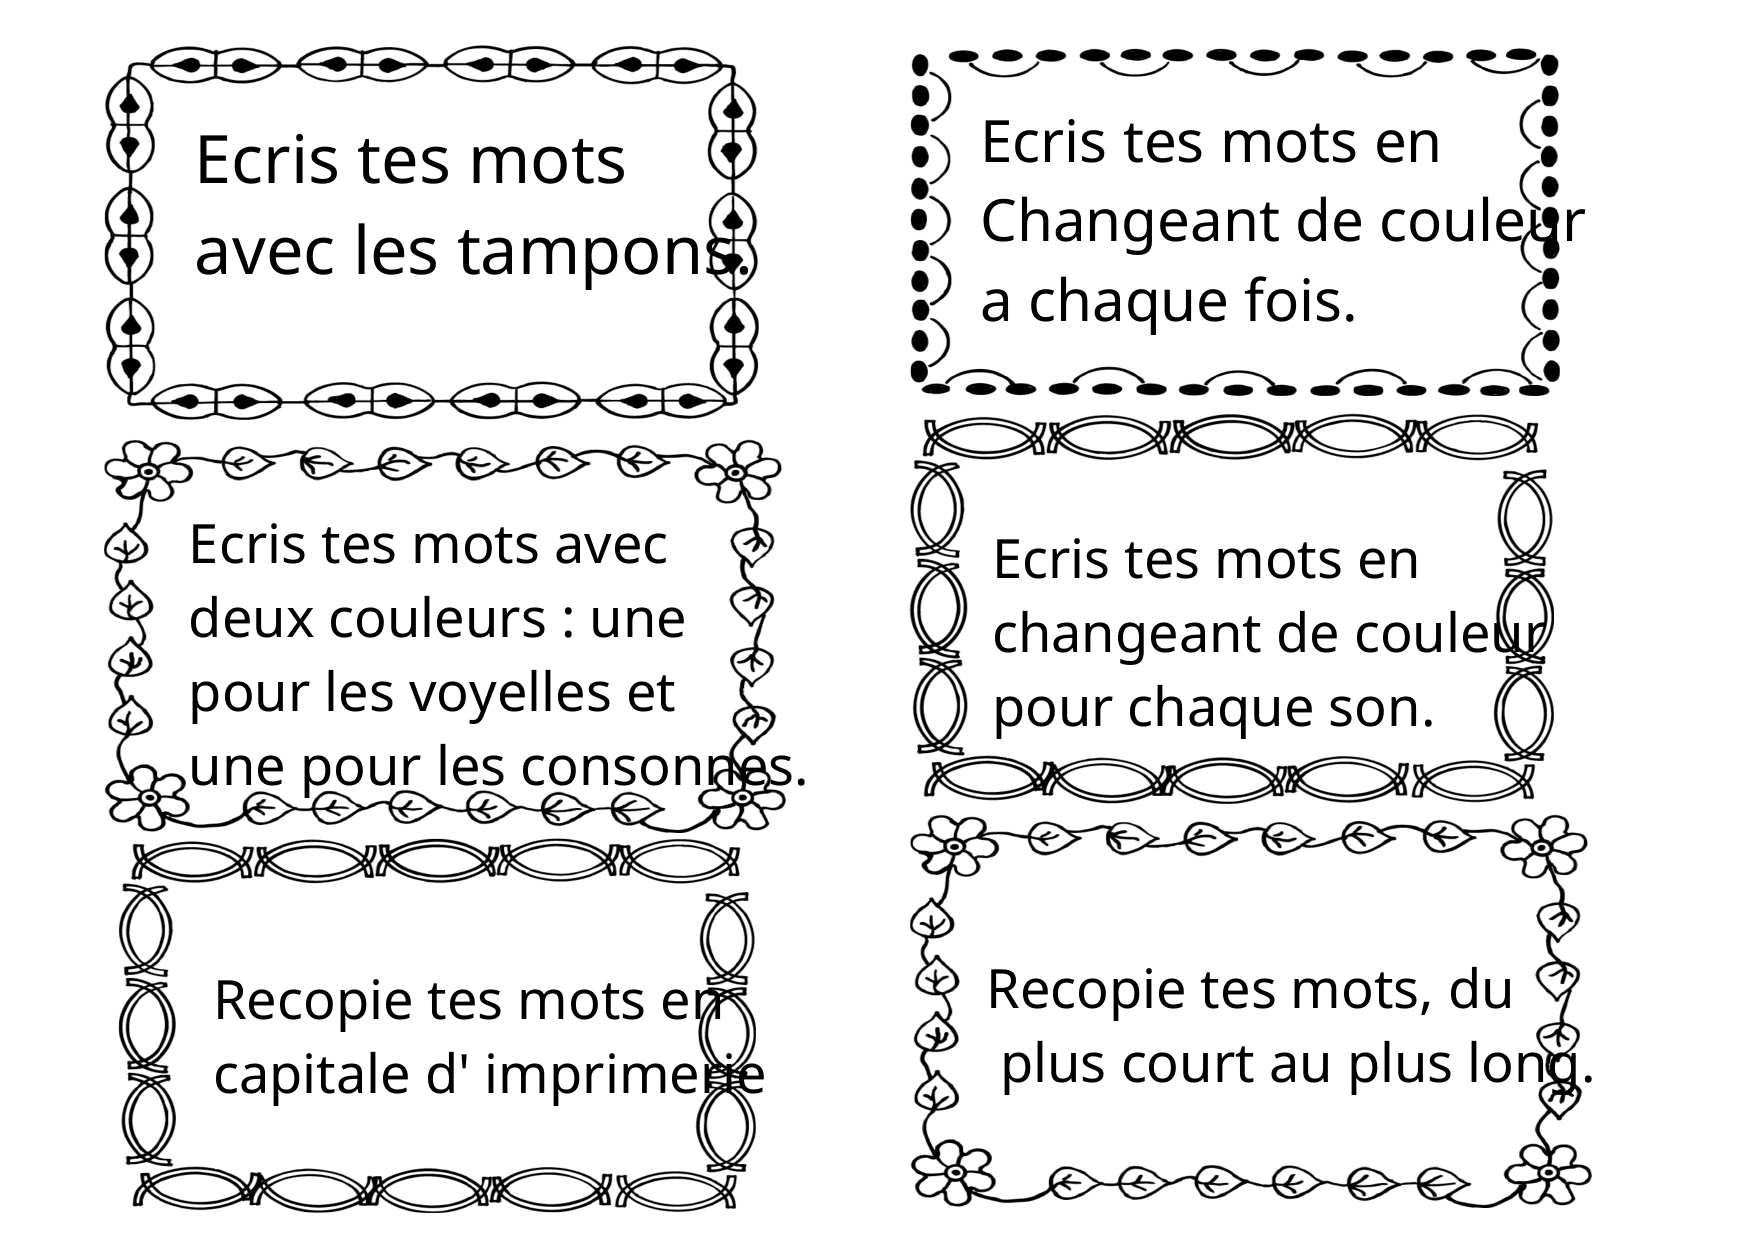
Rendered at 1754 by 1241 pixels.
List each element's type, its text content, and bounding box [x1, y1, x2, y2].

picture [744, 1079, 756, 1089]
text_box Recopie tes mots, du plus court au plus long. [986, 950, 1512, 1076]
picture [775, 759, 786, 769]
text_box Ecris tes mots avec les tampons. [194, 112, 687, 266]
text_box Ecris tes mots en changeant de couleur pour chaque son. [992, 520, 1472, 709]
picture [910, 48, 1560, 396]
text_box Ecris tes mots en Changeant de couleur a chaque fois. [980, 100, 1522, 302]
picture [103, 439, 786, 833]
text_box Recopie tes mots en capitale d' imprimerie [213, 961, 680, 1087]
picture [744, 1067, 756, 1076]
picture [909, 814, 1592, 1208]
text_box Ecris tes mots avec deux couleurs : une pour les voyelles et une pour les consonnes. [188, 505, 734, 756]
picture [104, 45, 759, 420]
picture [118, 838, 756, 1213]
picture [909, 413, 1554, 804]
